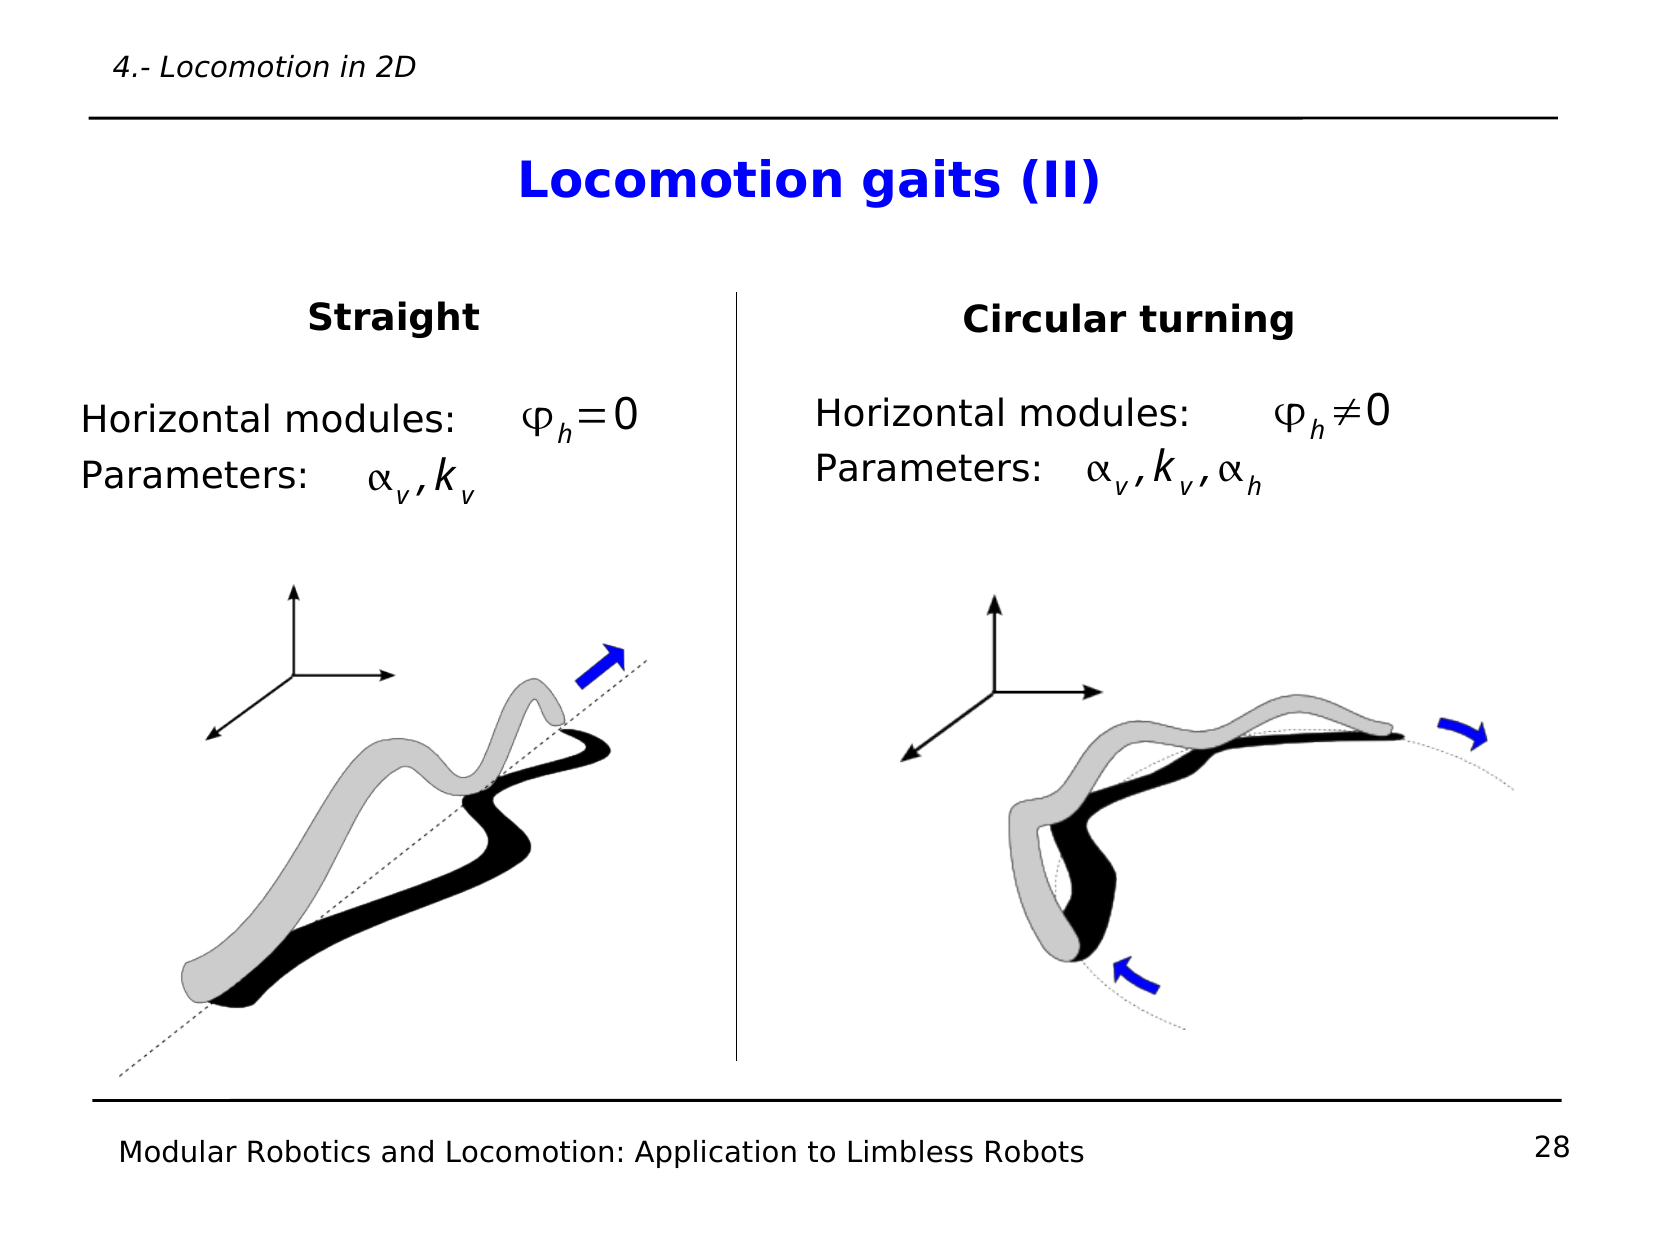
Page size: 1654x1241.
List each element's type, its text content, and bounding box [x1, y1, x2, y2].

text_box Horizontal modules: Parameters: [53, 390, 477, 505]
text_box Horizontal modules: Parameters: [787, 383, 1223, 498]
text_box Locomotion gaits (II) [502, 143, 1107, 217]
text_box Straight [292, 287, 492, 347]
chart [356, 450, 486, 512]
chart [510, 387, 646, 451]
chart [1074, 383, 1400, 503]
text_box 4.- Locomotion in 2D [97, 42, 433, 93]
picture [119, 584, 648, 1077]
text_box Circular turning [947, 290, 1305, 349]
picture [900, 594, 1516, 1030]
text_box Modular Robotics and Locomotion: Application to Limbless Robots [103, 1128, 1102, 1178]
